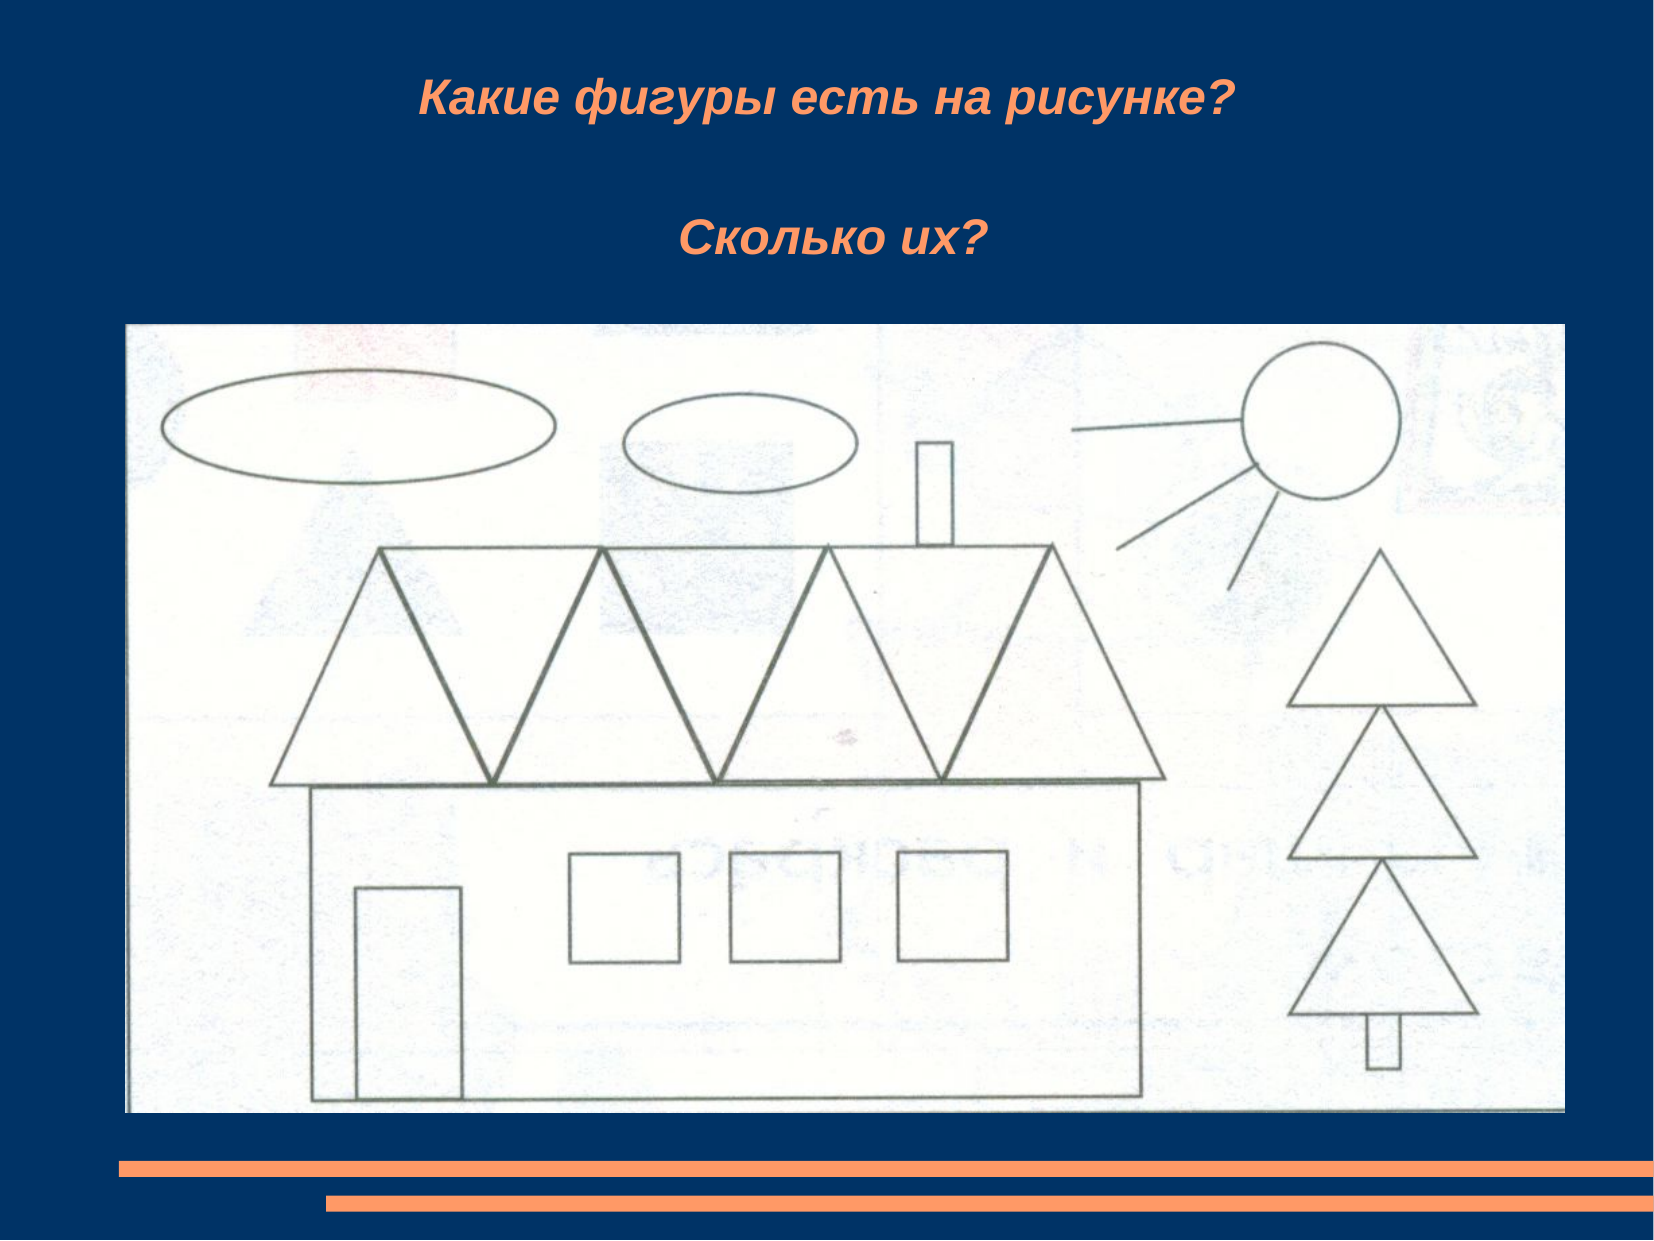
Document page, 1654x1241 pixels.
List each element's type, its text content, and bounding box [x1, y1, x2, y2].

picture [125, 324, 1565, 1113]
text_box Сколько их? [663, 208, 1004, 266]
title Какие фигуры есть на рисунке? [121, 46, 1534, 148]
